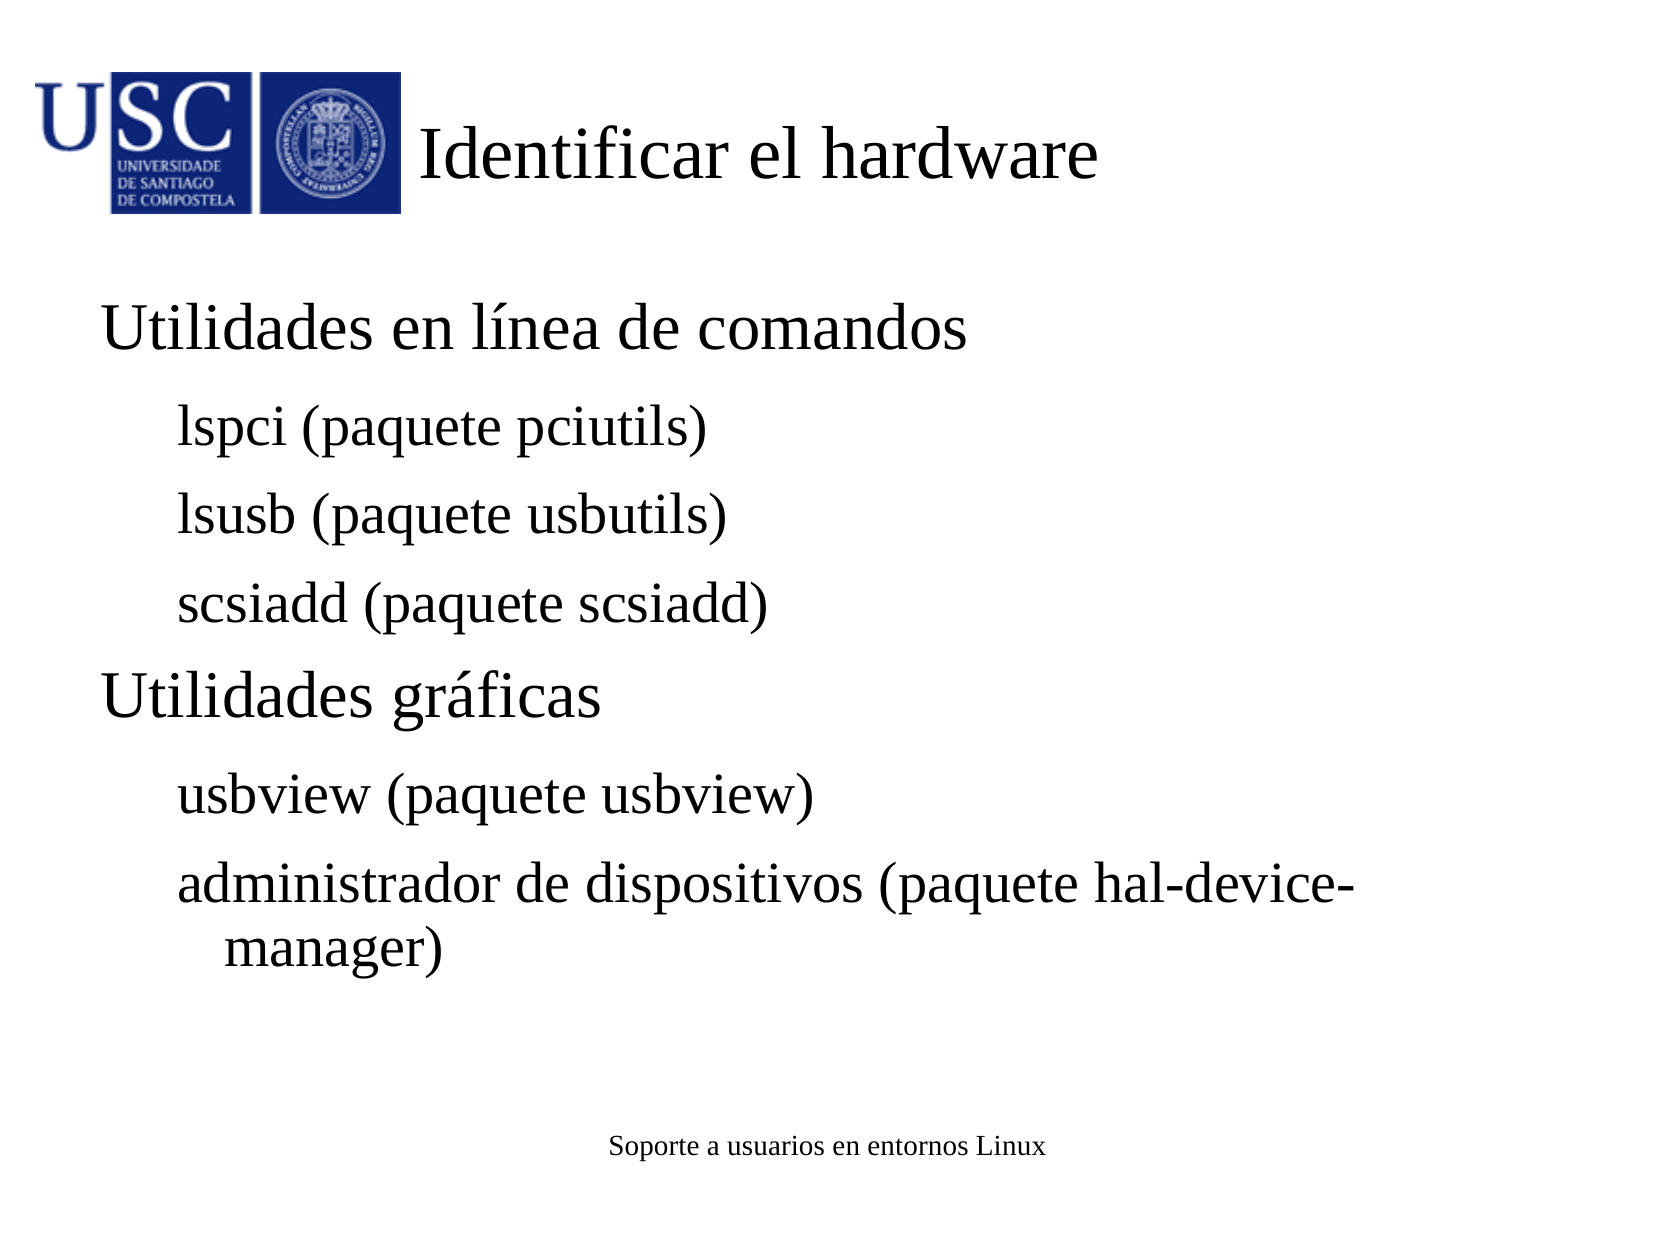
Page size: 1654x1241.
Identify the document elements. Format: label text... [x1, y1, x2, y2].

title Identificar el hardware [418, 49, 1571, 257]
list Utilidades en línea de comandos lspci (paquete pciutils) lsusb (paquete usbutils) scsiadd (paquete scsiadd) Utilidades gráficas usbview (paquete usbview) administrador de dispositivos (paquete hal-device-manager) [82, 290, 1571, 1109]
picture [35, 72, 401, 214]
